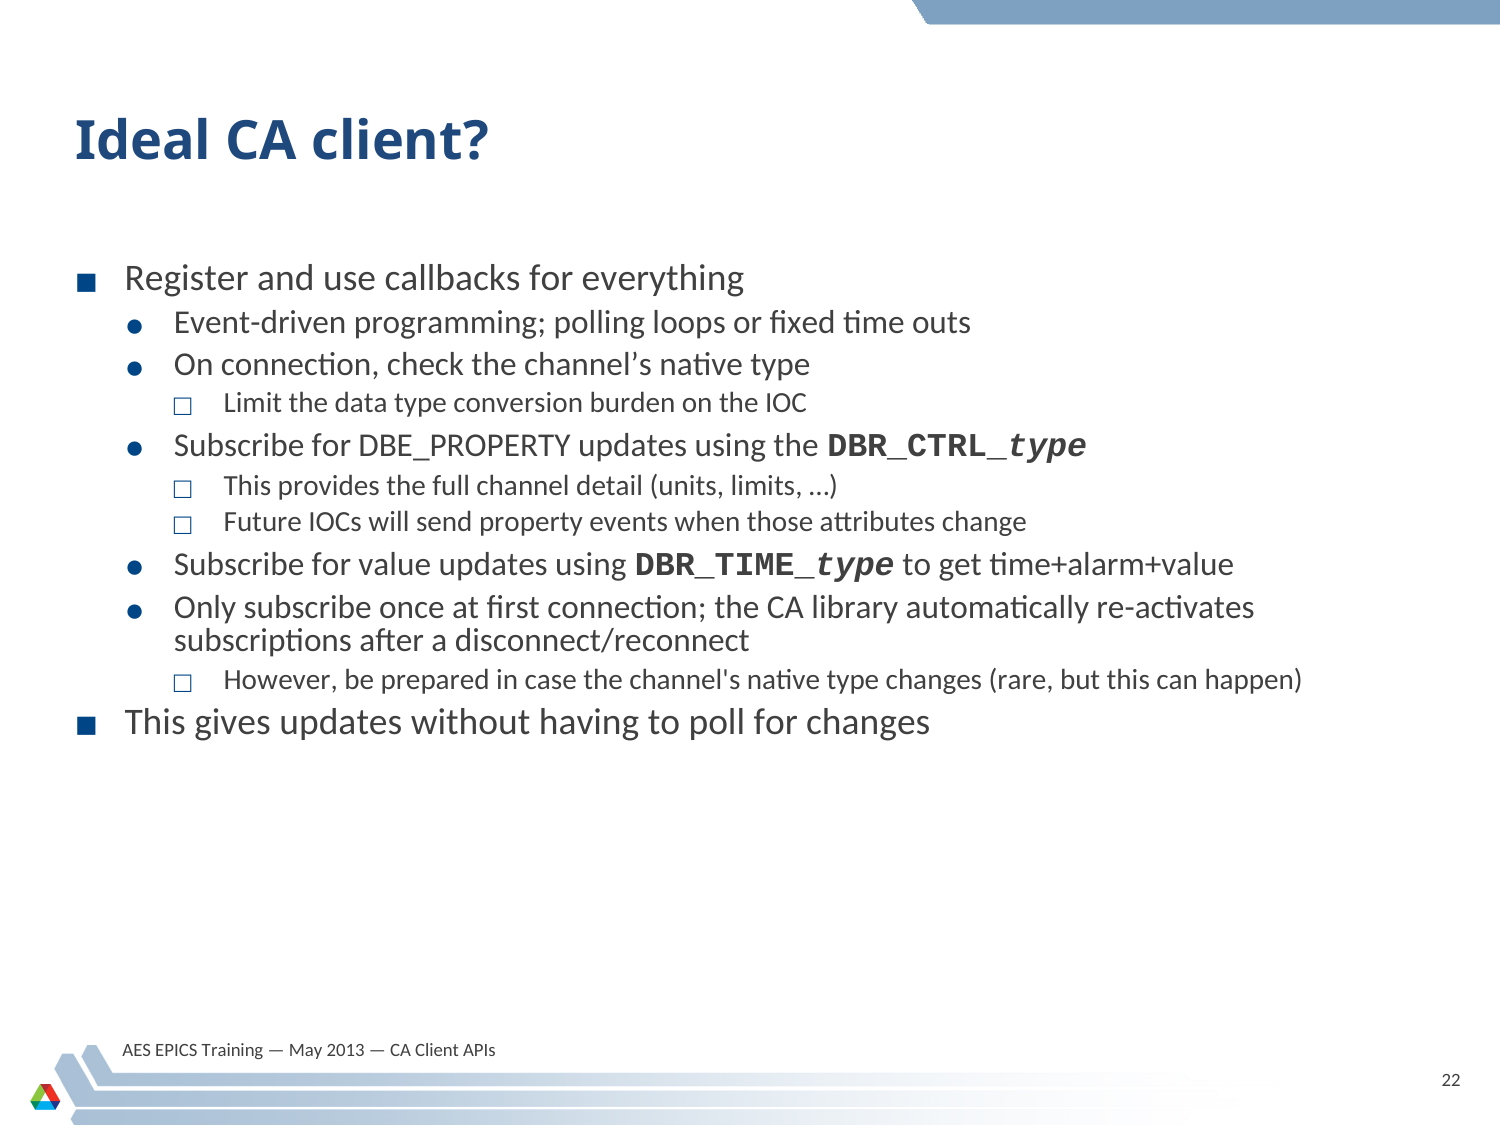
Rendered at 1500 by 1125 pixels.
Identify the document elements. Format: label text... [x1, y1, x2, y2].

picture [0, 0, 1500, 26]
picture [0, 1037, 1500, 1125]
title Ideal CA client? [75, 107, 1426, 171]
list Register and use callbacks for everything Event-driven programming; polling loops or fixed time outs On connection, check the channel’s native type Limit the data type conversion burden on the IOC Subscribe for DBE_PROPERTY updates using the DBR_CTRL_type This provides the full channel detail (units, limits, …) Future IOCs will send property events when those attributes change Subscribe for value updates using DBR_TIME_type to get time+alarm+value Only subscribe once at first connection; the CA library automatically re-activates subscriptions after a disconnect/reconnect However, be prepared in case the channel's native type changes (rare, but this can happen) This gives updates without having to poll for changes [75, 262, 1426, 823]
